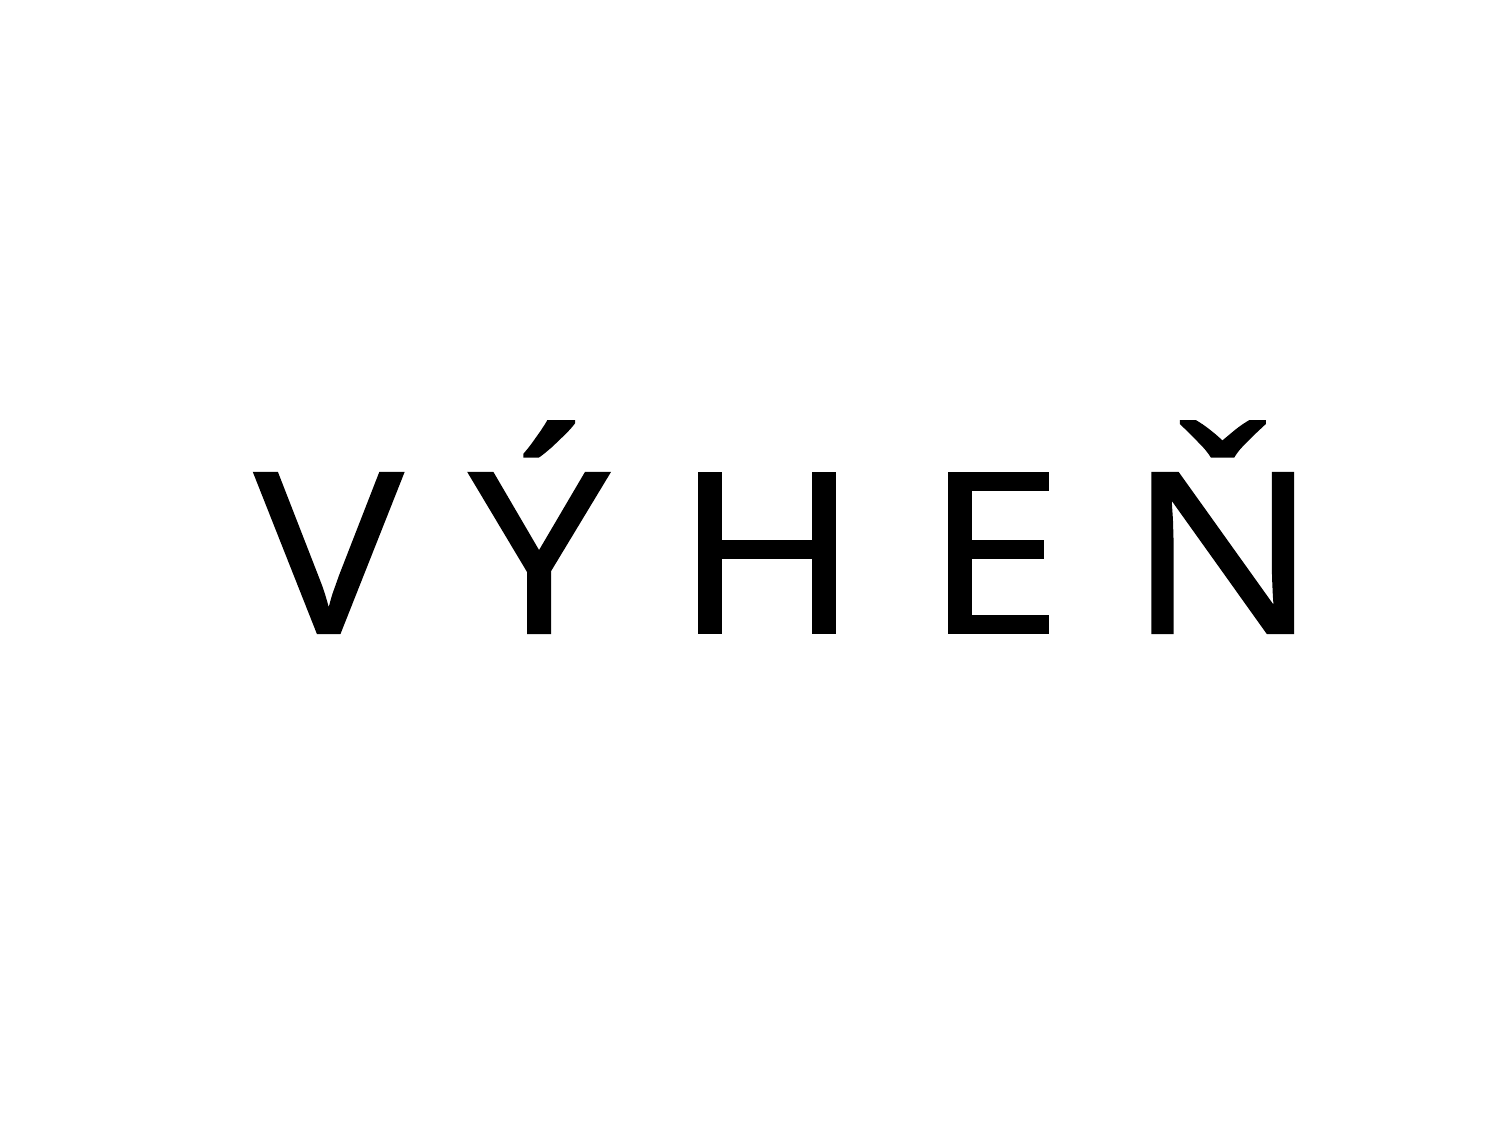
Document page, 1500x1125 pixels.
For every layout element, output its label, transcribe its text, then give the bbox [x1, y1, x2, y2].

text_box V Ý H E Ň [1180, 420, 1266, 457]
text_box V Ý H E Ň [698, 472, 836, 634]
text_box V Ý H E Ň [468, 472, 610, 634]
text_box V Ý H E Ň [524, 420, 575, 457]
text_box V Ý H E Ň [1152, 472, 1294, 634]
text_box V Ý H E Ň [253, 472, 404, 634]
text_box V Ý H E Ň [948, 472, 1049, 634]
